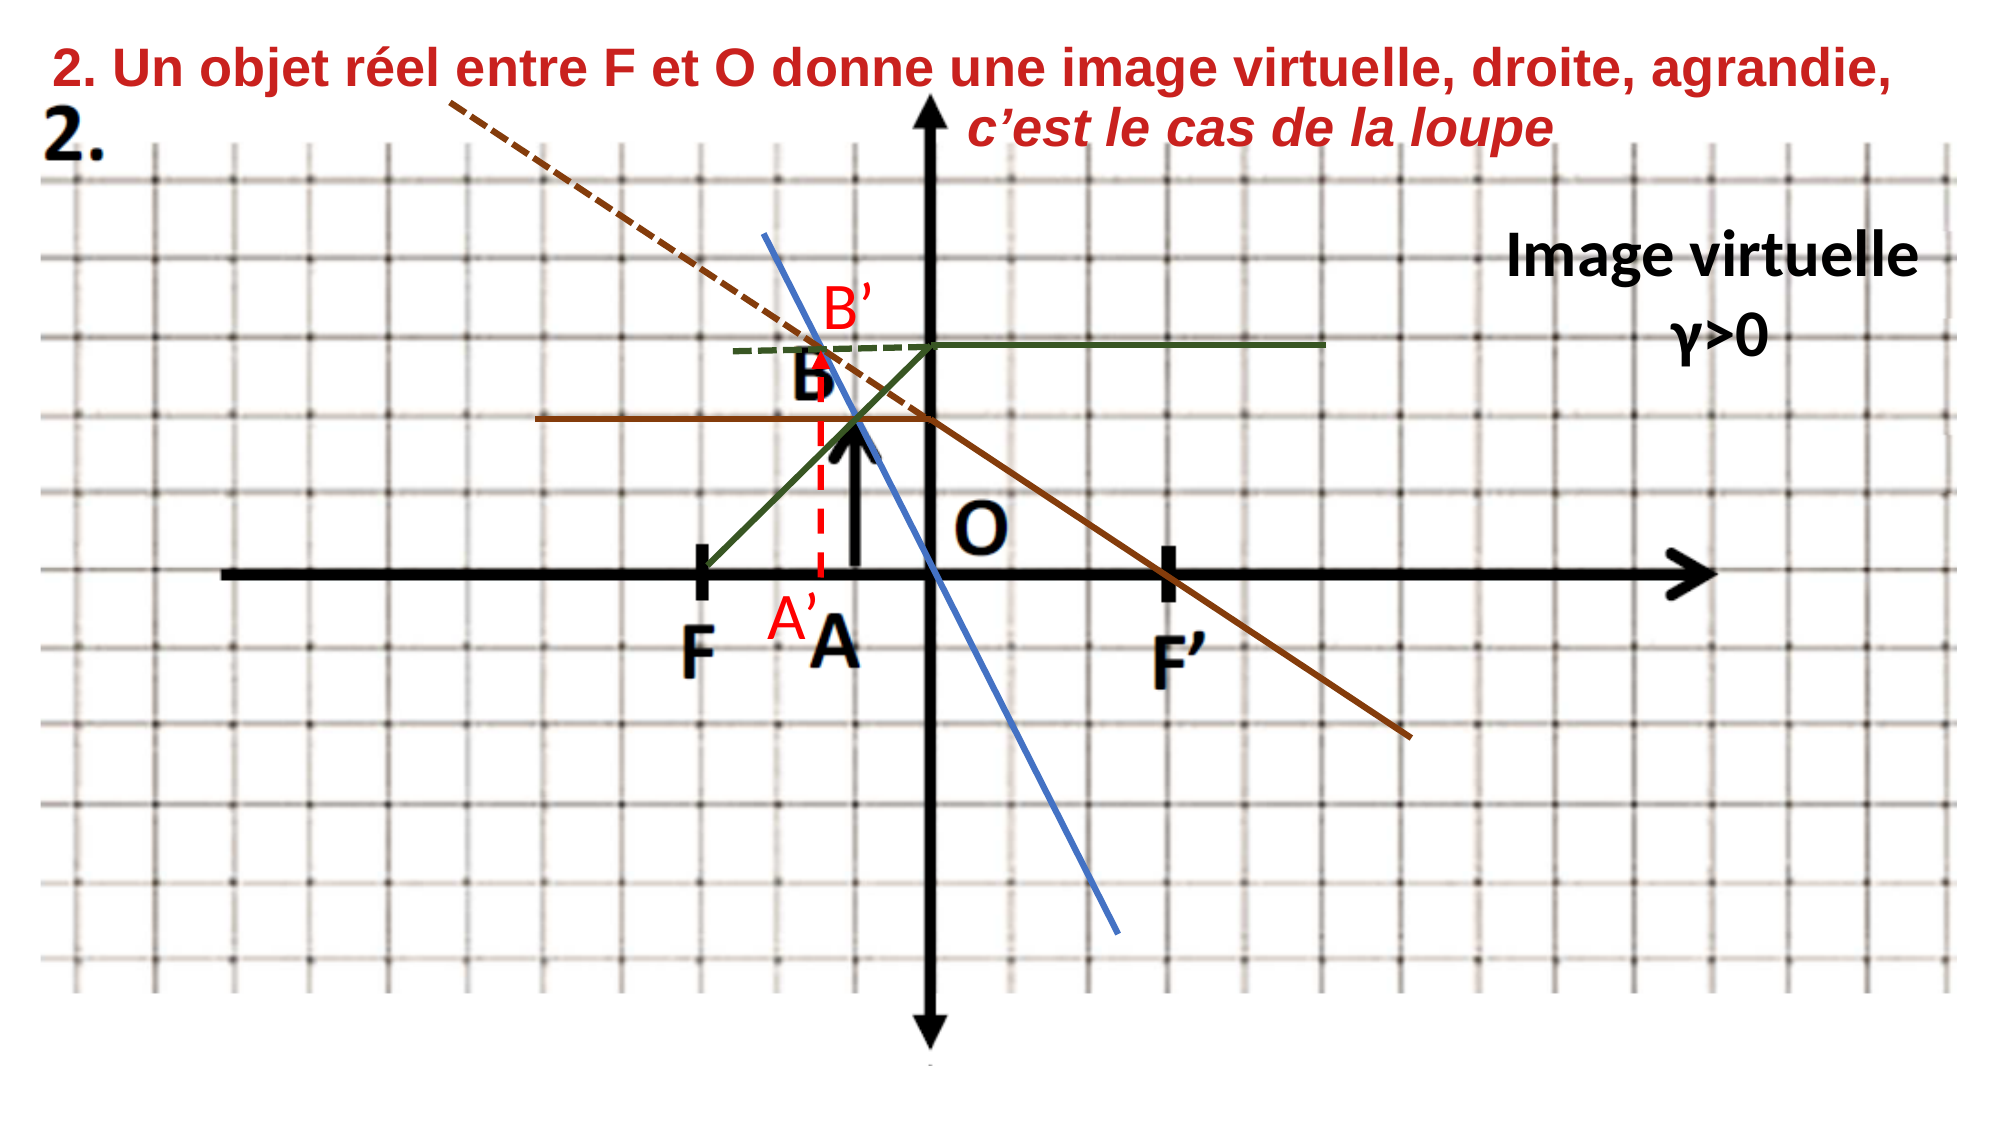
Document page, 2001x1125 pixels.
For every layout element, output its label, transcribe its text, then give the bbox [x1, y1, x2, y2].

text_box A’ [752, 565, 835, 661]
text_box Image virtuelle γ>0 [1490, 202, 1951, 378]
text_box 2. Un objet réel entre F et O donne une image virtuelle, droite, agrandie, c’est le cas de la loupe [37, 29, 1979, 166]
picture [40, 166, 1957, 1066]
text_box B’ [807, 255, 891, 351]
